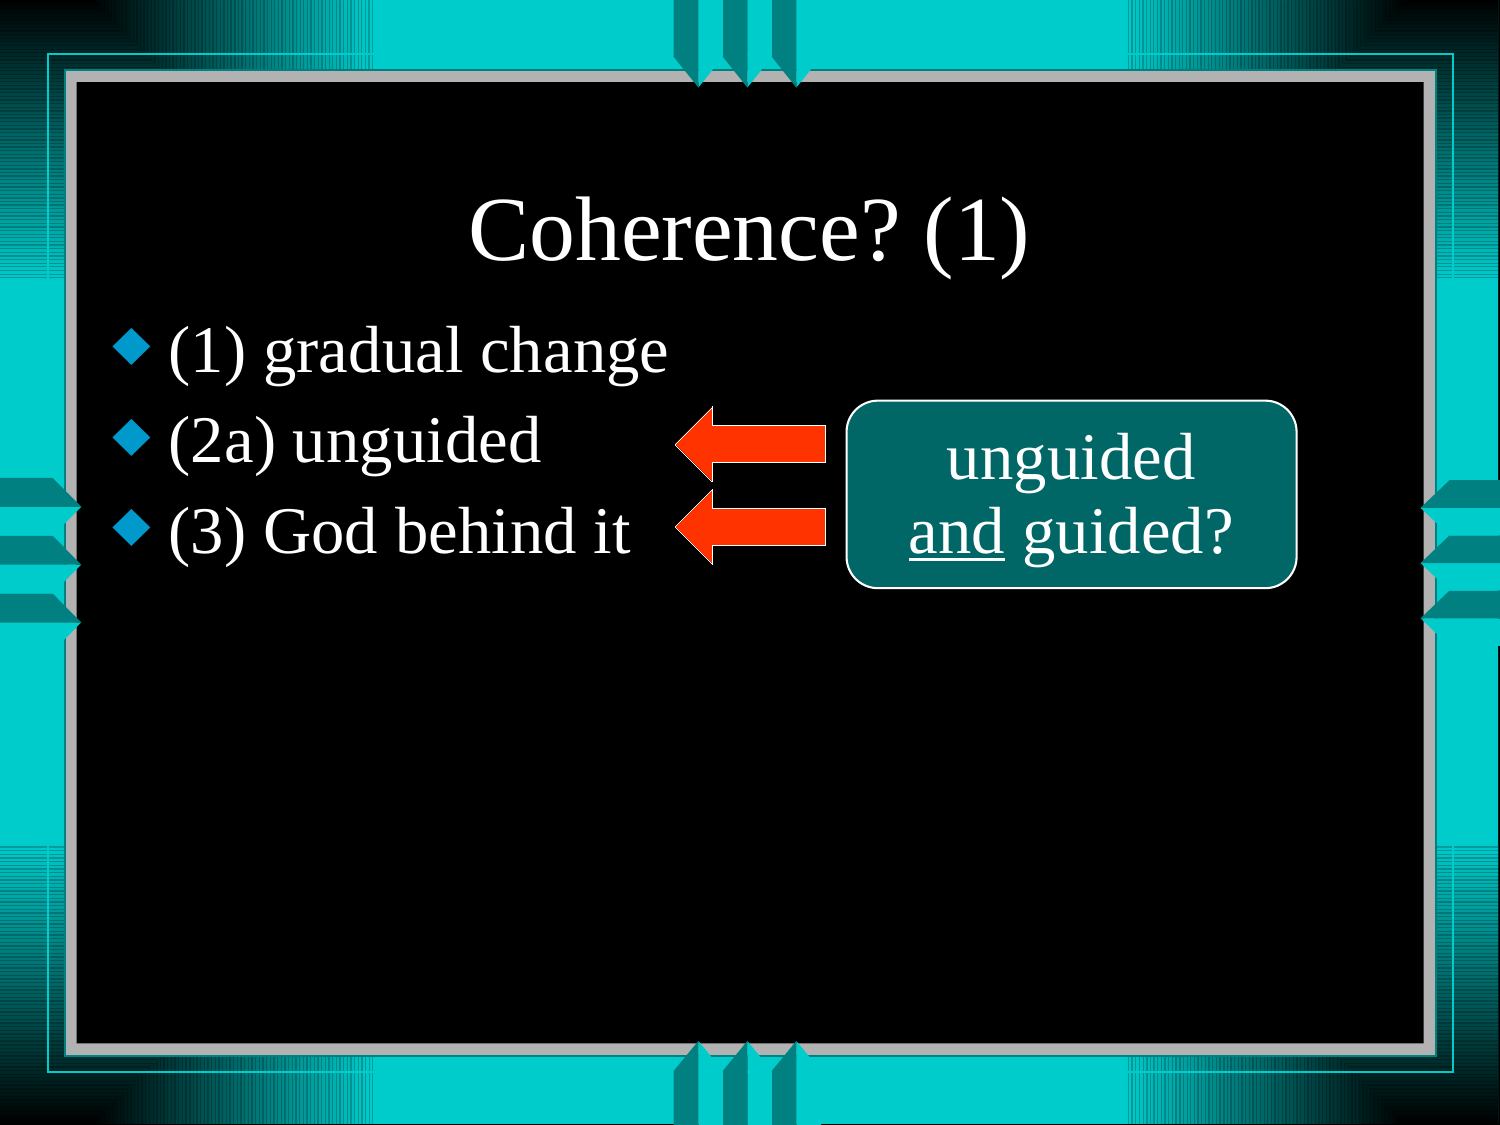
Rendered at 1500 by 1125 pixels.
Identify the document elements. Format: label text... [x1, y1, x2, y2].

text_box [675, 489, 826, 565]
title Coherence? (1) [112, 99, 1388, 288]
text_box [675, 406, 826, 482]
text_box unguided and guided? [846, 400, 1297, 589]
list (1) gradual change (2a) unguided (3) God behind it [112, 312, 788, 568]
